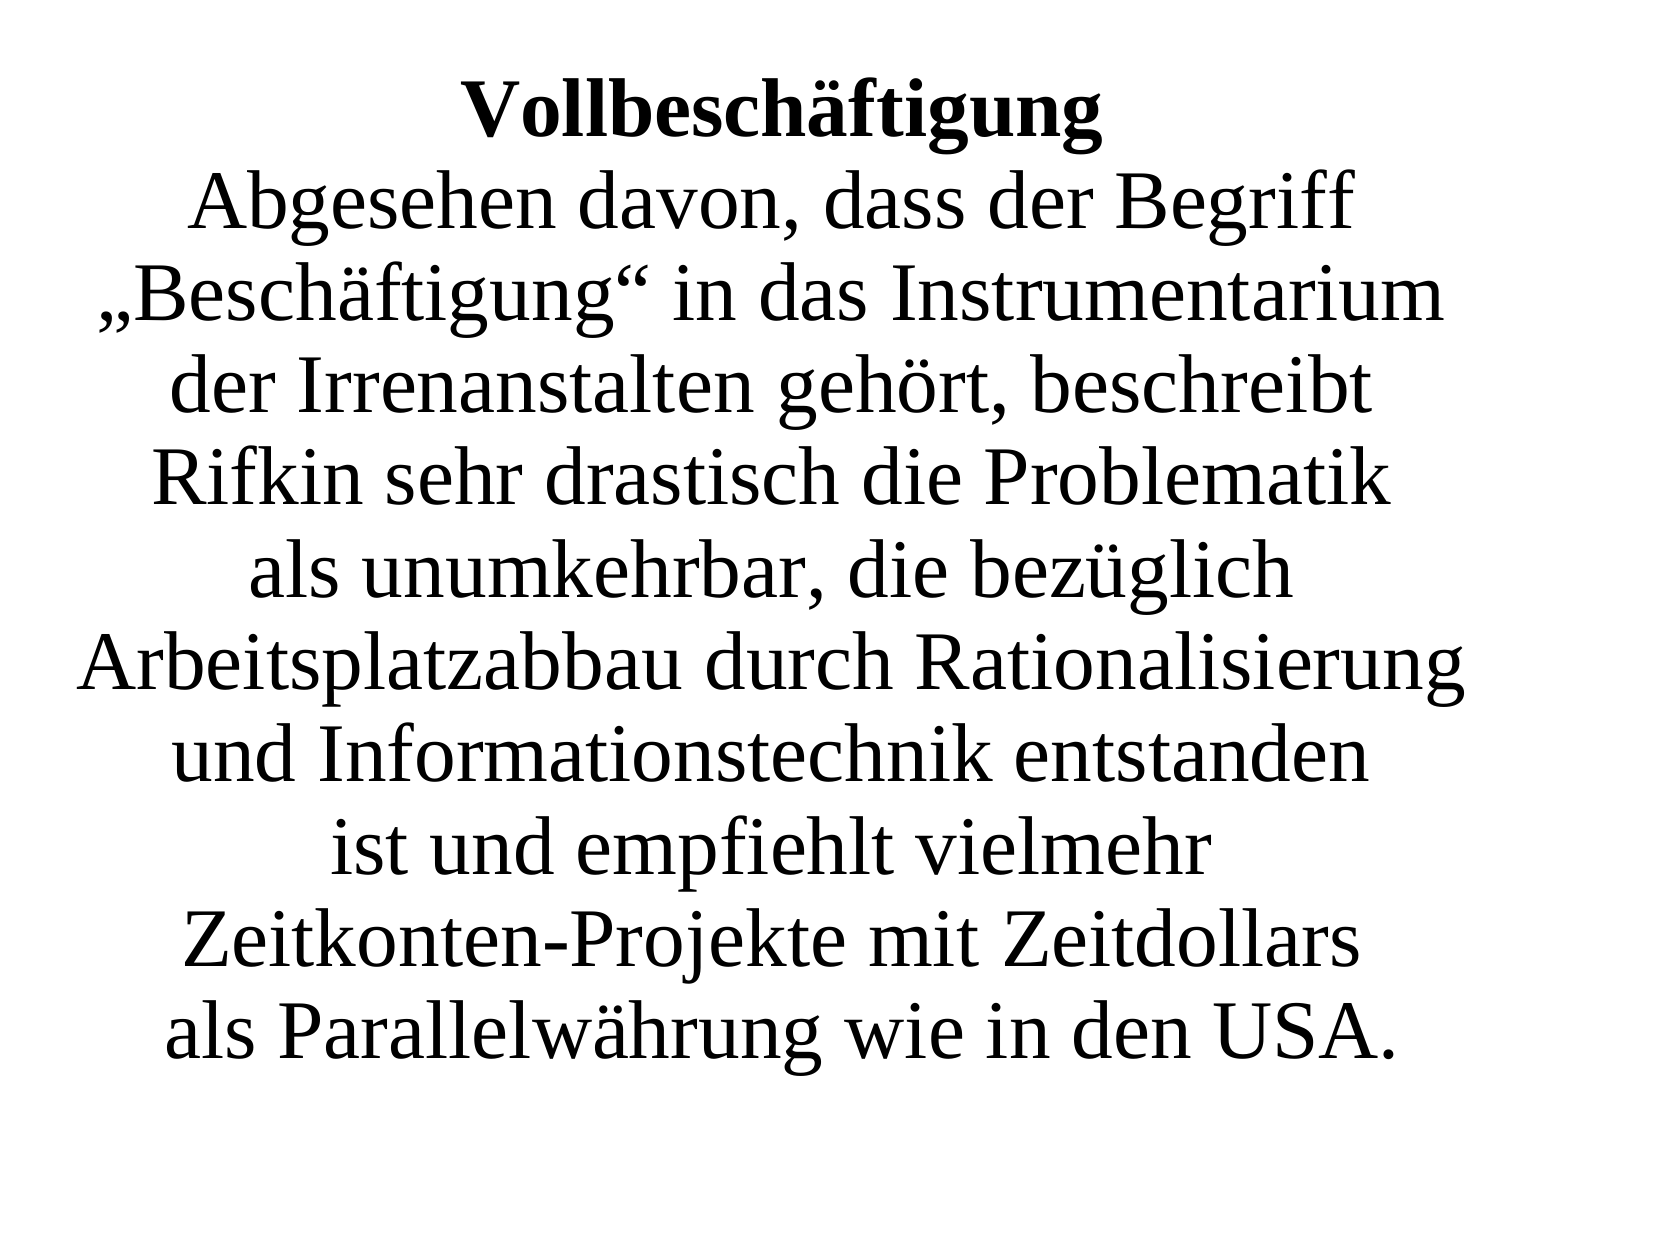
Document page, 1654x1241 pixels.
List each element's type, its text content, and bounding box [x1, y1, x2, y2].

text_box Vollbeschäftigung Abgesehen davon, dass der Begriff „Beschäftigung“ in das Instrumentarium der Irrenanstalten gehört, beschreibt Rifkin sehr drastisch die Problematik als unumkehrbar, die bezüglich Arbeitsplatzabbau durch Rationalisierung und Informationstechnik entstanden ist und empfiehlt vielmehr Zeitkonten-Projekte mit Zeitdollars als Parallelwährung wie in den USA. [76, 61, 1563, 1189]
